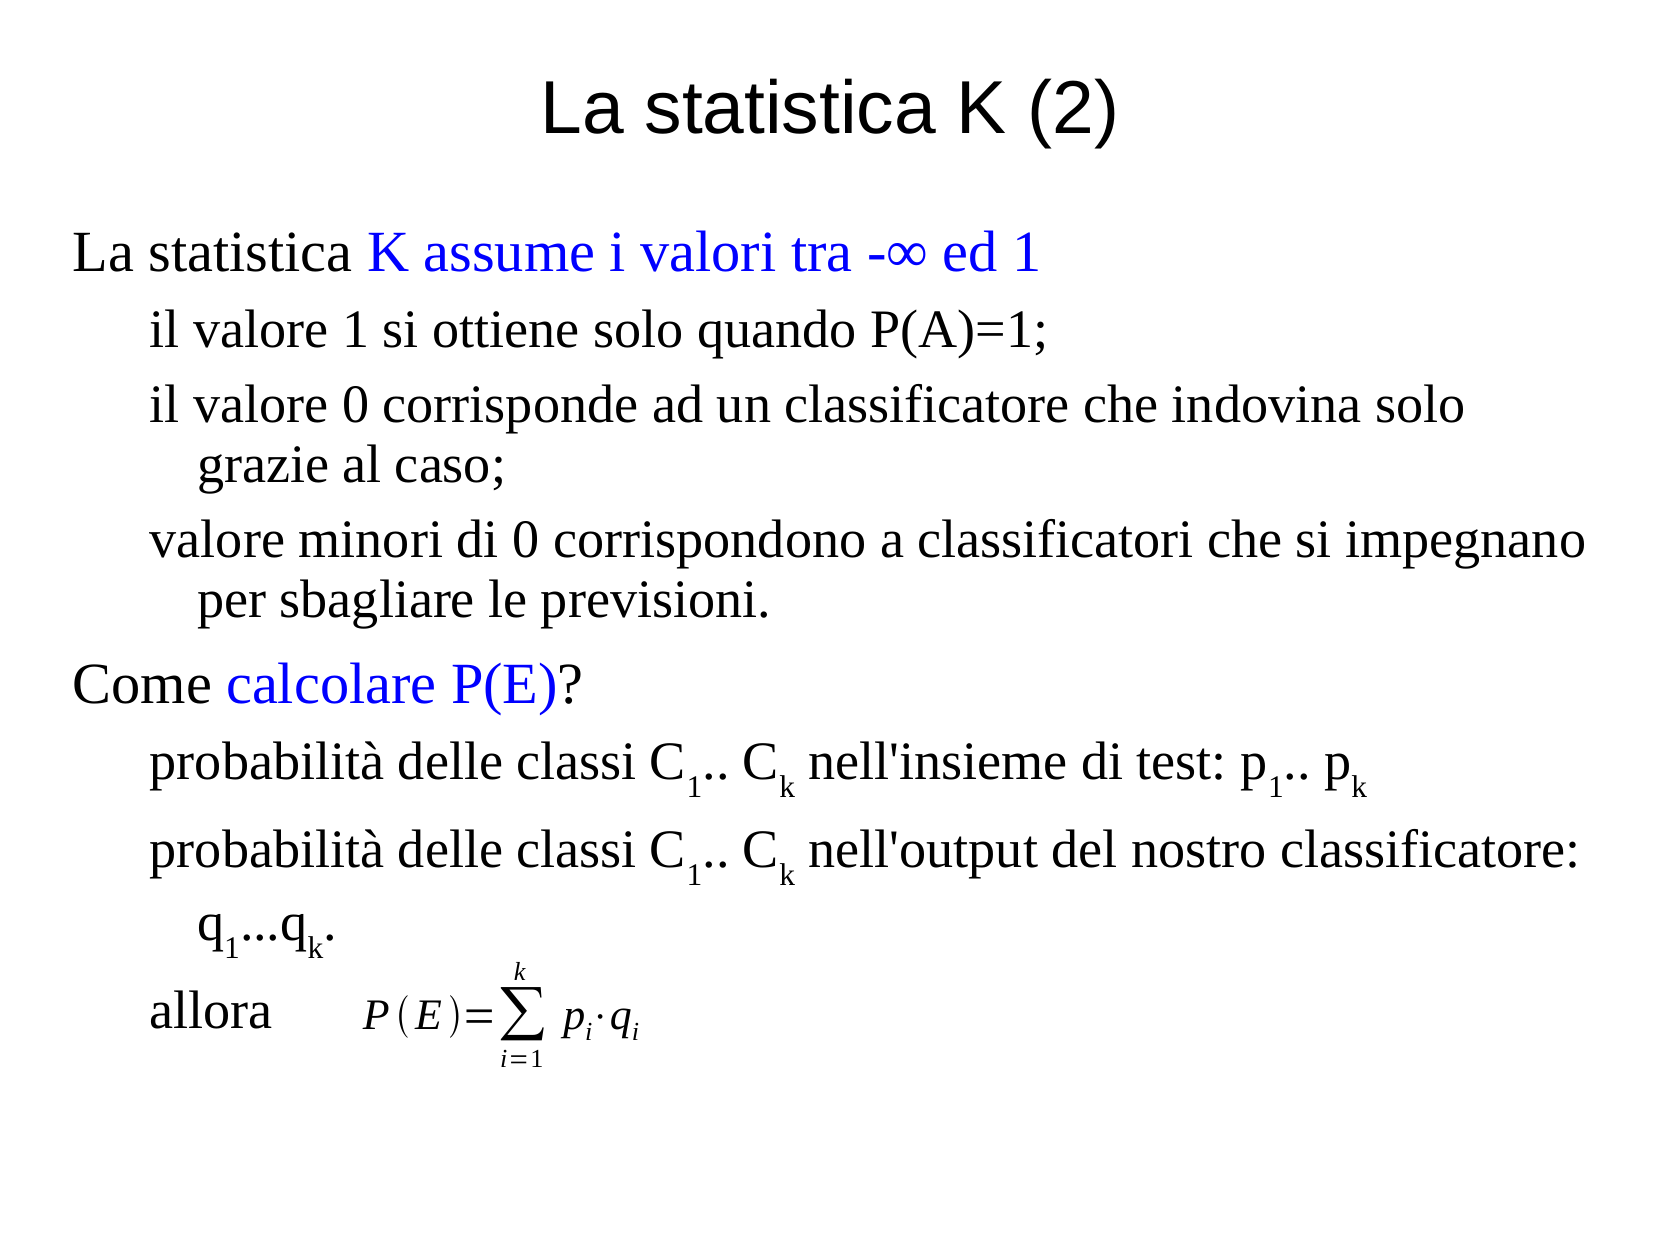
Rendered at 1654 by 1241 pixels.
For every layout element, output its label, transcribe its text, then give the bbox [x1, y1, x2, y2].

title La statistica K (2) [52, 42, 1608, 173]
chart [349, 955, 650, 1073]
list La statistica K assume i valori tra -∞ ed 1 il valore 1 si ottiene solo quando P(A)=1; il valore 0 corrisponde ad un classificatore che indovina solo grazie al caso; valore minori di 0 corrispondono a classificatori che si impegnano per sbagliare le previsioni. Come calcolare P(E)? probabilità delle classi C1.. Ck nell'insieme di test: p1.. pk probabilità delle classi C1.. Ck nell'output del nostro classificatore: q1...qk. allora [55, 219, 1605, 1179]
